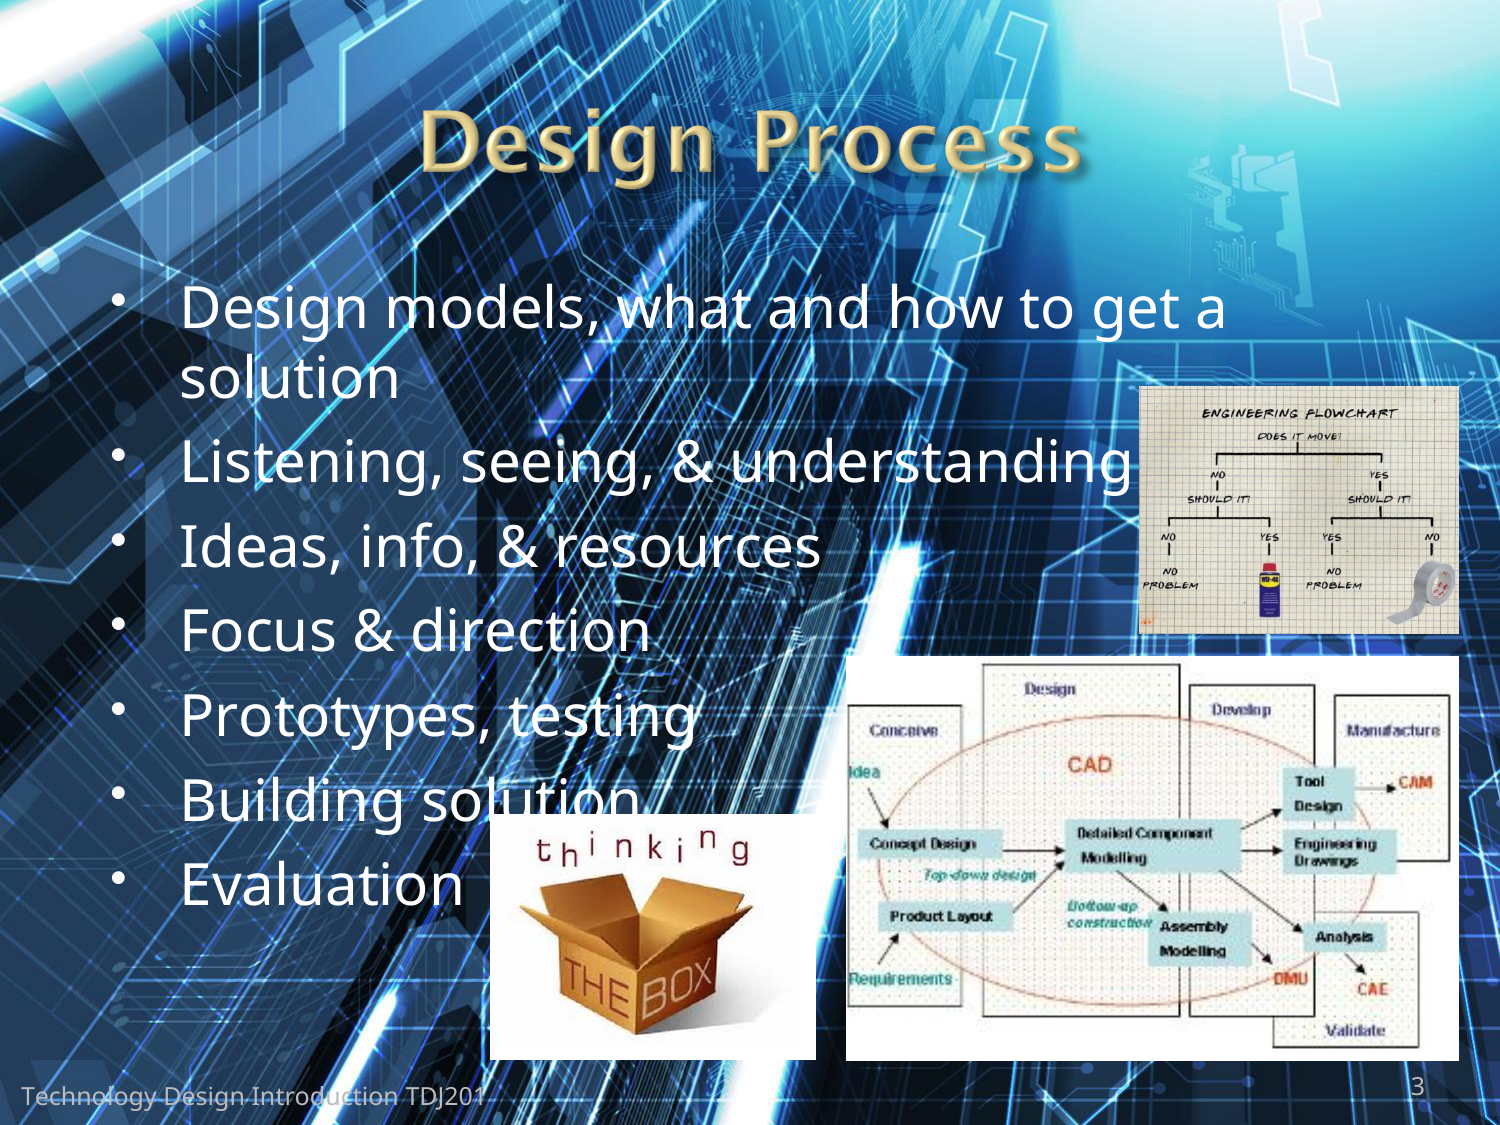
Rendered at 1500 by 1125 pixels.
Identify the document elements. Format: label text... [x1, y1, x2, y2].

picture [0, 0, 1500, 1125]
list Design models, what and how to get a solution Listening, seeing, & understanding Ideas, info, & resources Focus & direction Prototypes, testing Building solution Evaluation [75, 262, 1436, 1035]
text_box Technology Design Introduction TDJ201 [0, 1058, 510, 1119]
text_box [75, 45, 1426, 262]
text_box <number> [1299, 1052, 1426, 1113]
